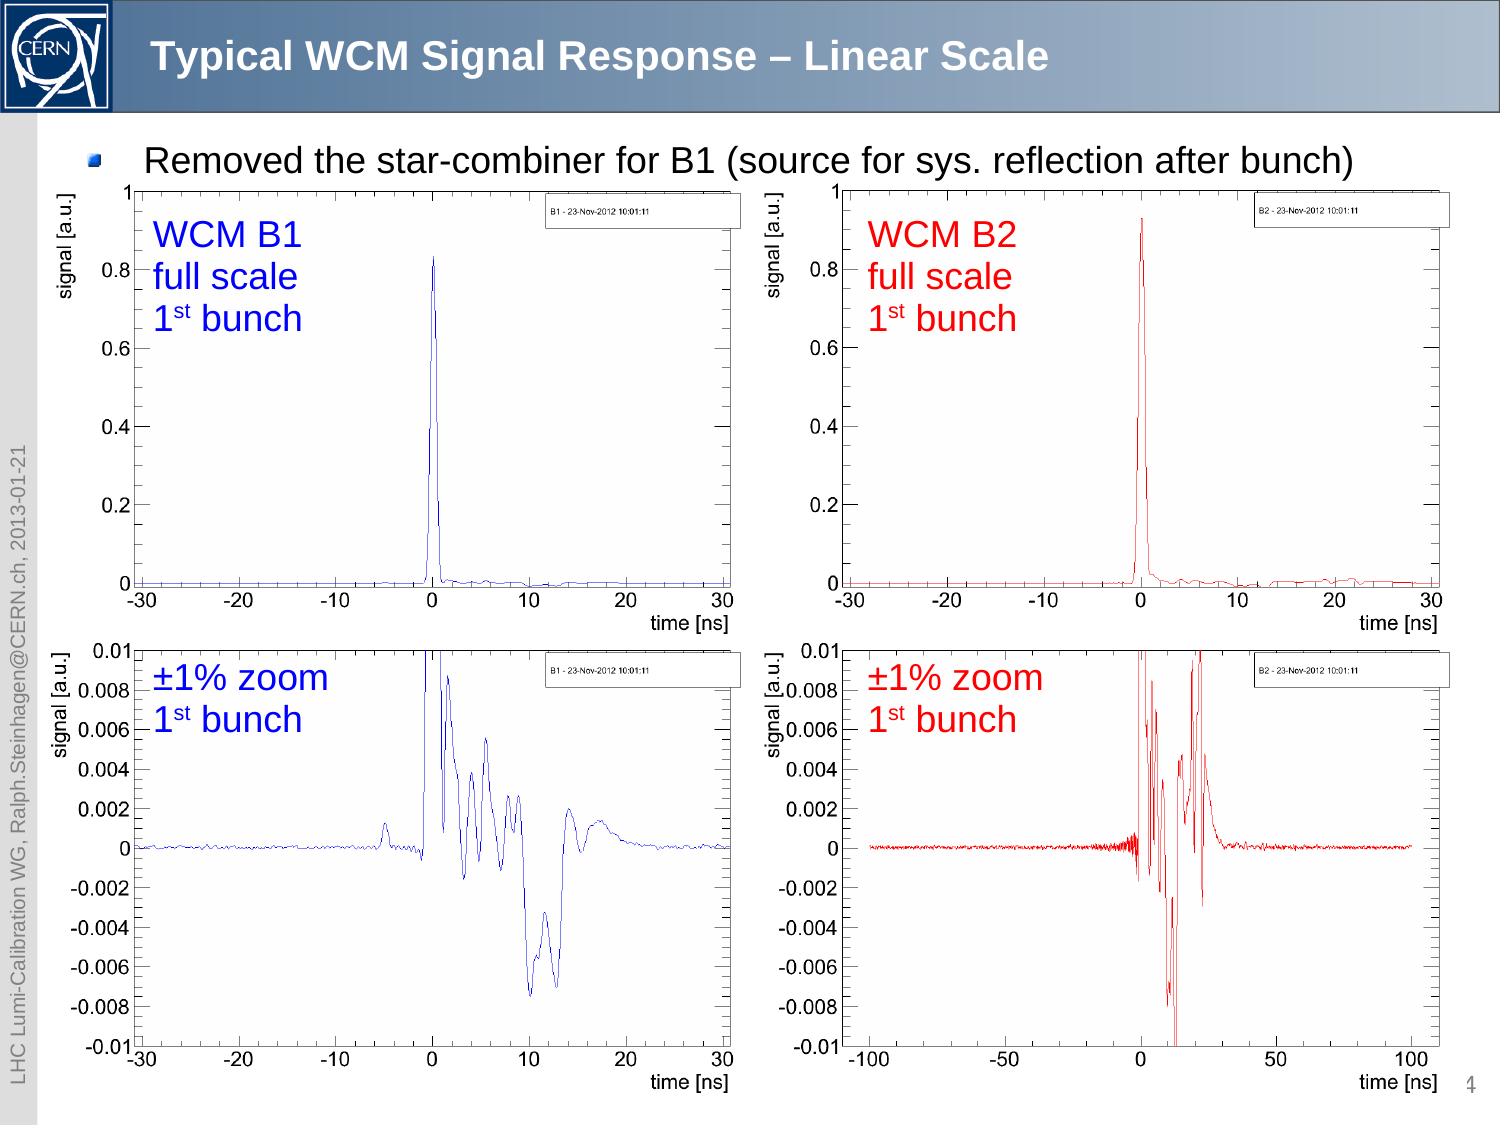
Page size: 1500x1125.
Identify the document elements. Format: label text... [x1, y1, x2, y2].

text_box WCM B1 full scale 1st bunch [138, 206, 688, 347]
picture [0, 0, 113, 113]
text_box ±1% zoom 1st bunch [852, 648, 1402, 748]
picture [49, 181, 1467, 1101]
text_box ±1% zoom 1st bunch [138, 648, 688, 748]
list Removed the star-combiner for B1 (source for sys. reflection after bunch) [87, 137, 1438, 182]
title Typical WCM Signal Response – Linear Scale [150, 0, 1201, 113]
text_box WCM B2 full scale 1st bunch [852, 206, 1402, 347]
